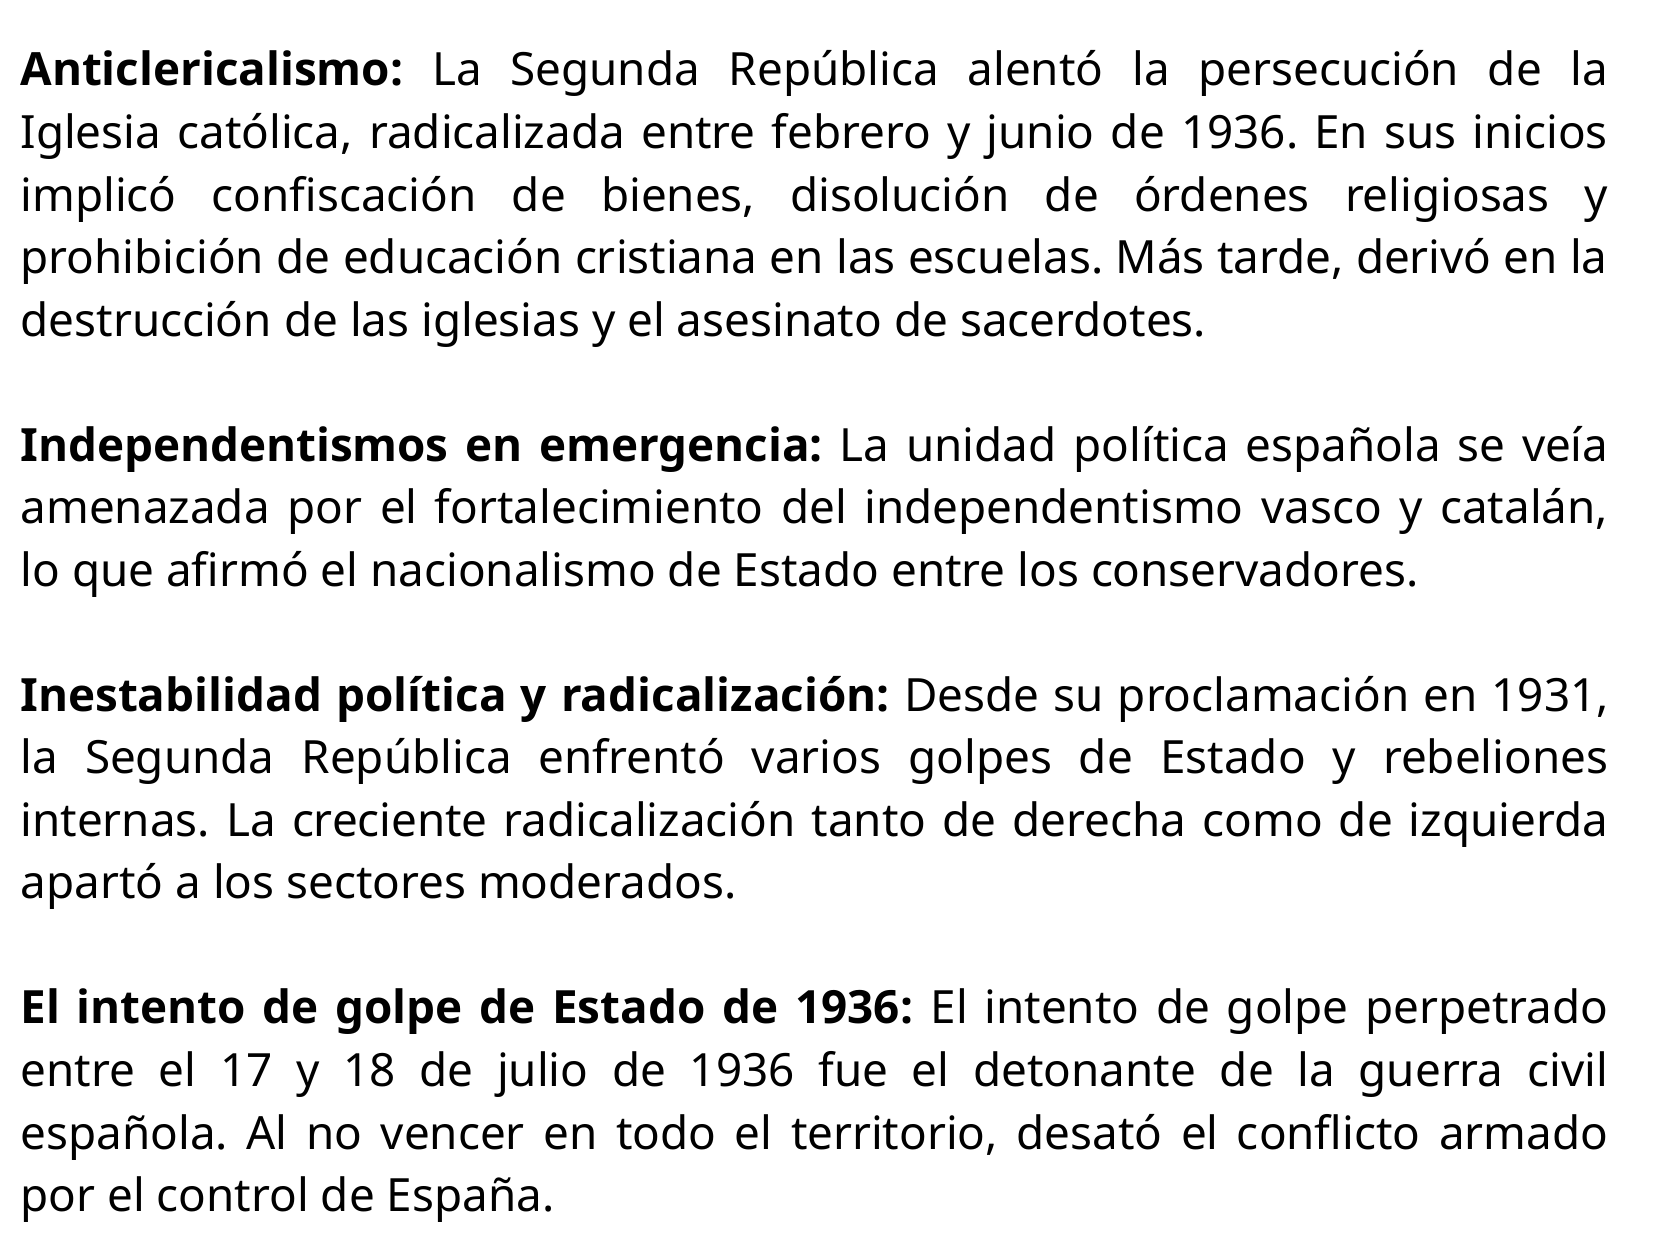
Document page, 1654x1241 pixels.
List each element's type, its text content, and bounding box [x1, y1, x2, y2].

text_box Anticlericalismo: La Segunda República alentó la persecución de la Iglesia católica, radicalizada entre febrero y junio de 1936. En sus inicios implicó confiscación de bienes, disolución de órdenes religiosas y prohibición de educación cristiana en las escuelas. Más tarde, derivó en la destrucción de las iglesias y el asesinato de sacerdotes. Independentismos en emergencia: La unidad política española se veía amenazada por el fortalecimiento del independentismo vasco y catalán, lo que afirmó el nacionalismo de Estado entre los conservadores. Inestabilidad política y radicalización: Desde su proclamación en 1931, la Segunda República enfrentó varios golpes de Estado y rebeliones internas. La creciente radicalización tanto de derecha como de izquierda apartó a los sectores moderados. El intento de golpe de Estado de 1936: El intento de golpe perpetrado entre el 17 y 18 de julio de 1936 fue el detonante de la guerra civil española. Al no vencer en todo el territorio, desató el conflicto armado por el control de España. [5, 29, 1625, 1075]
